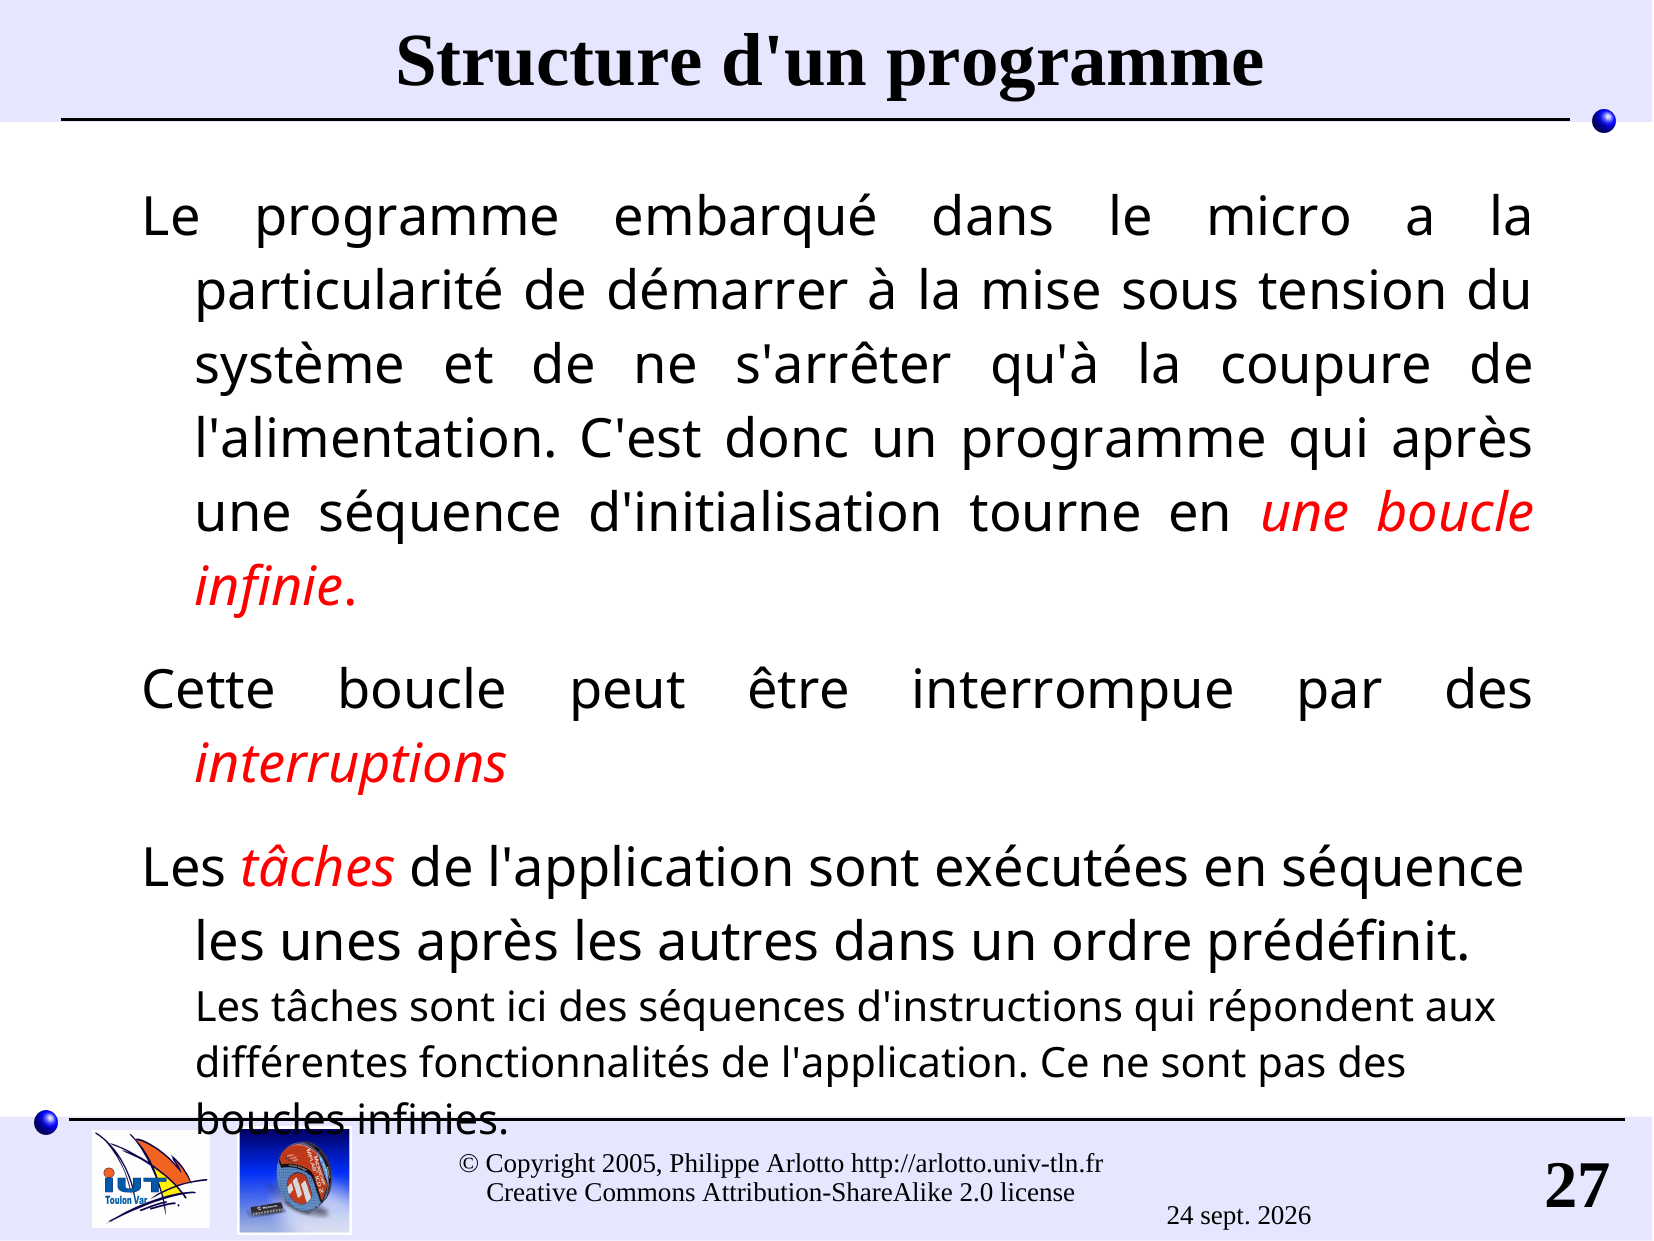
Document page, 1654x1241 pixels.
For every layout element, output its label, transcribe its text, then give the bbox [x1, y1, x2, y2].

picture [237, 1126, 352, 1235]
picture [252, 1126, 263, 1131]
list Le programme embarqué dans le micro a la particularité de démarrer à la mise sous tension du système et de ne s'arrêter qu'à la coupure de l'alimentation. C'est donc un programme qui après une séquence d'initialisation tourne en une boucle infinie. Cette boucle peut être interrompue par des interruptions Les tâches de l'application sont exécutées en séquence les unes après les autres dans un ordre prédéfinit. Les tâches sont ici des séquences d'instructions qui répondent aux différentes fonctionnalités de l'application. Ce ne sont pas des boucles infinies. [123, 177, 1536, 1119]
title Structure d'un programme [95, 14, 1585, 107]
